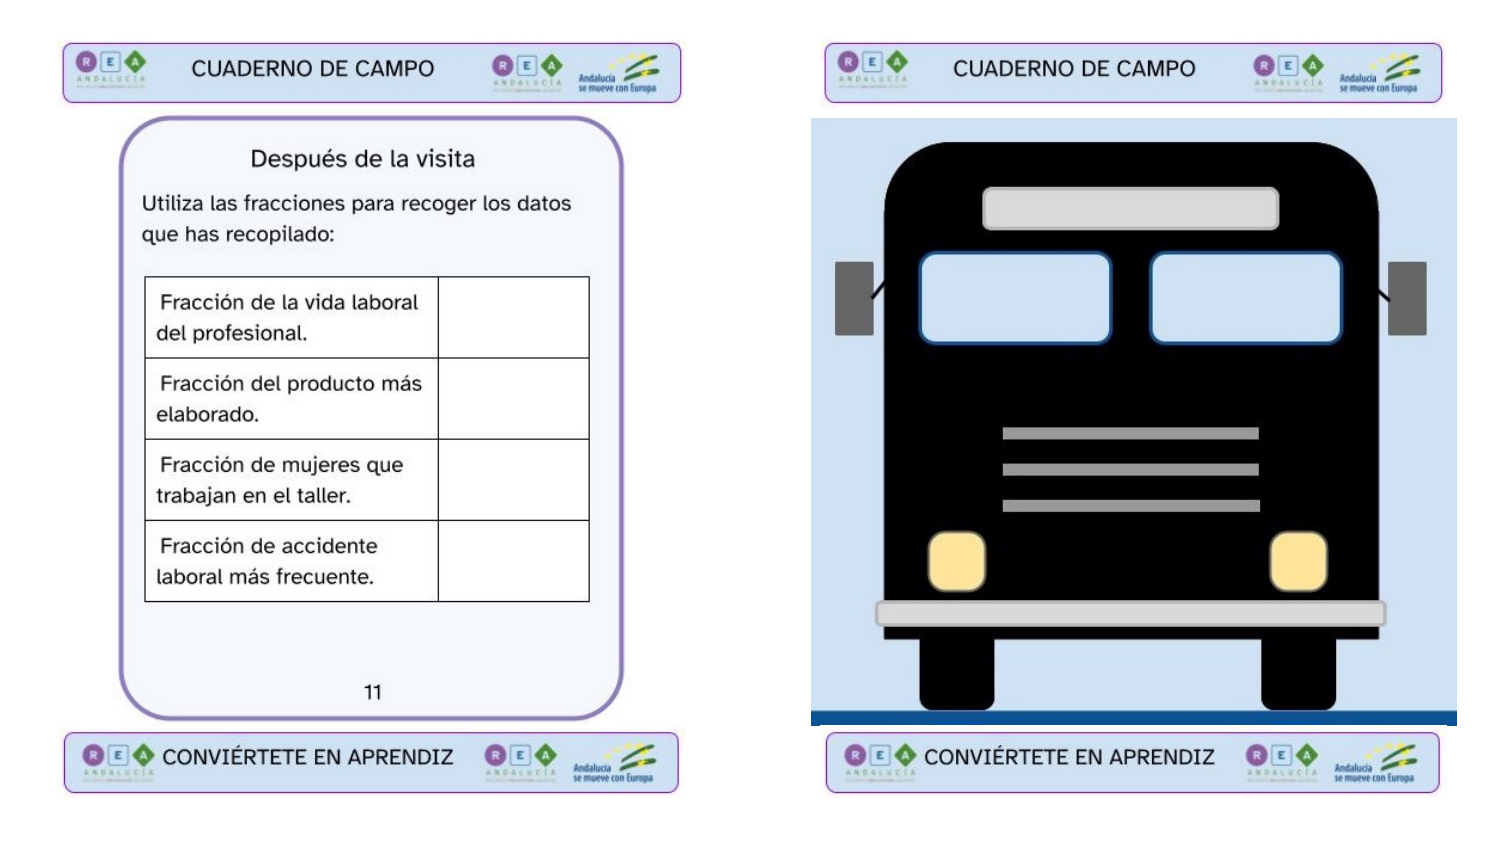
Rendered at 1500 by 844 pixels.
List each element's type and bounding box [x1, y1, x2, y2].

picture [58, 37, 686, 798]
picture [820, 37, 1447, 109]
picture [811, 118, 1457, 798]
